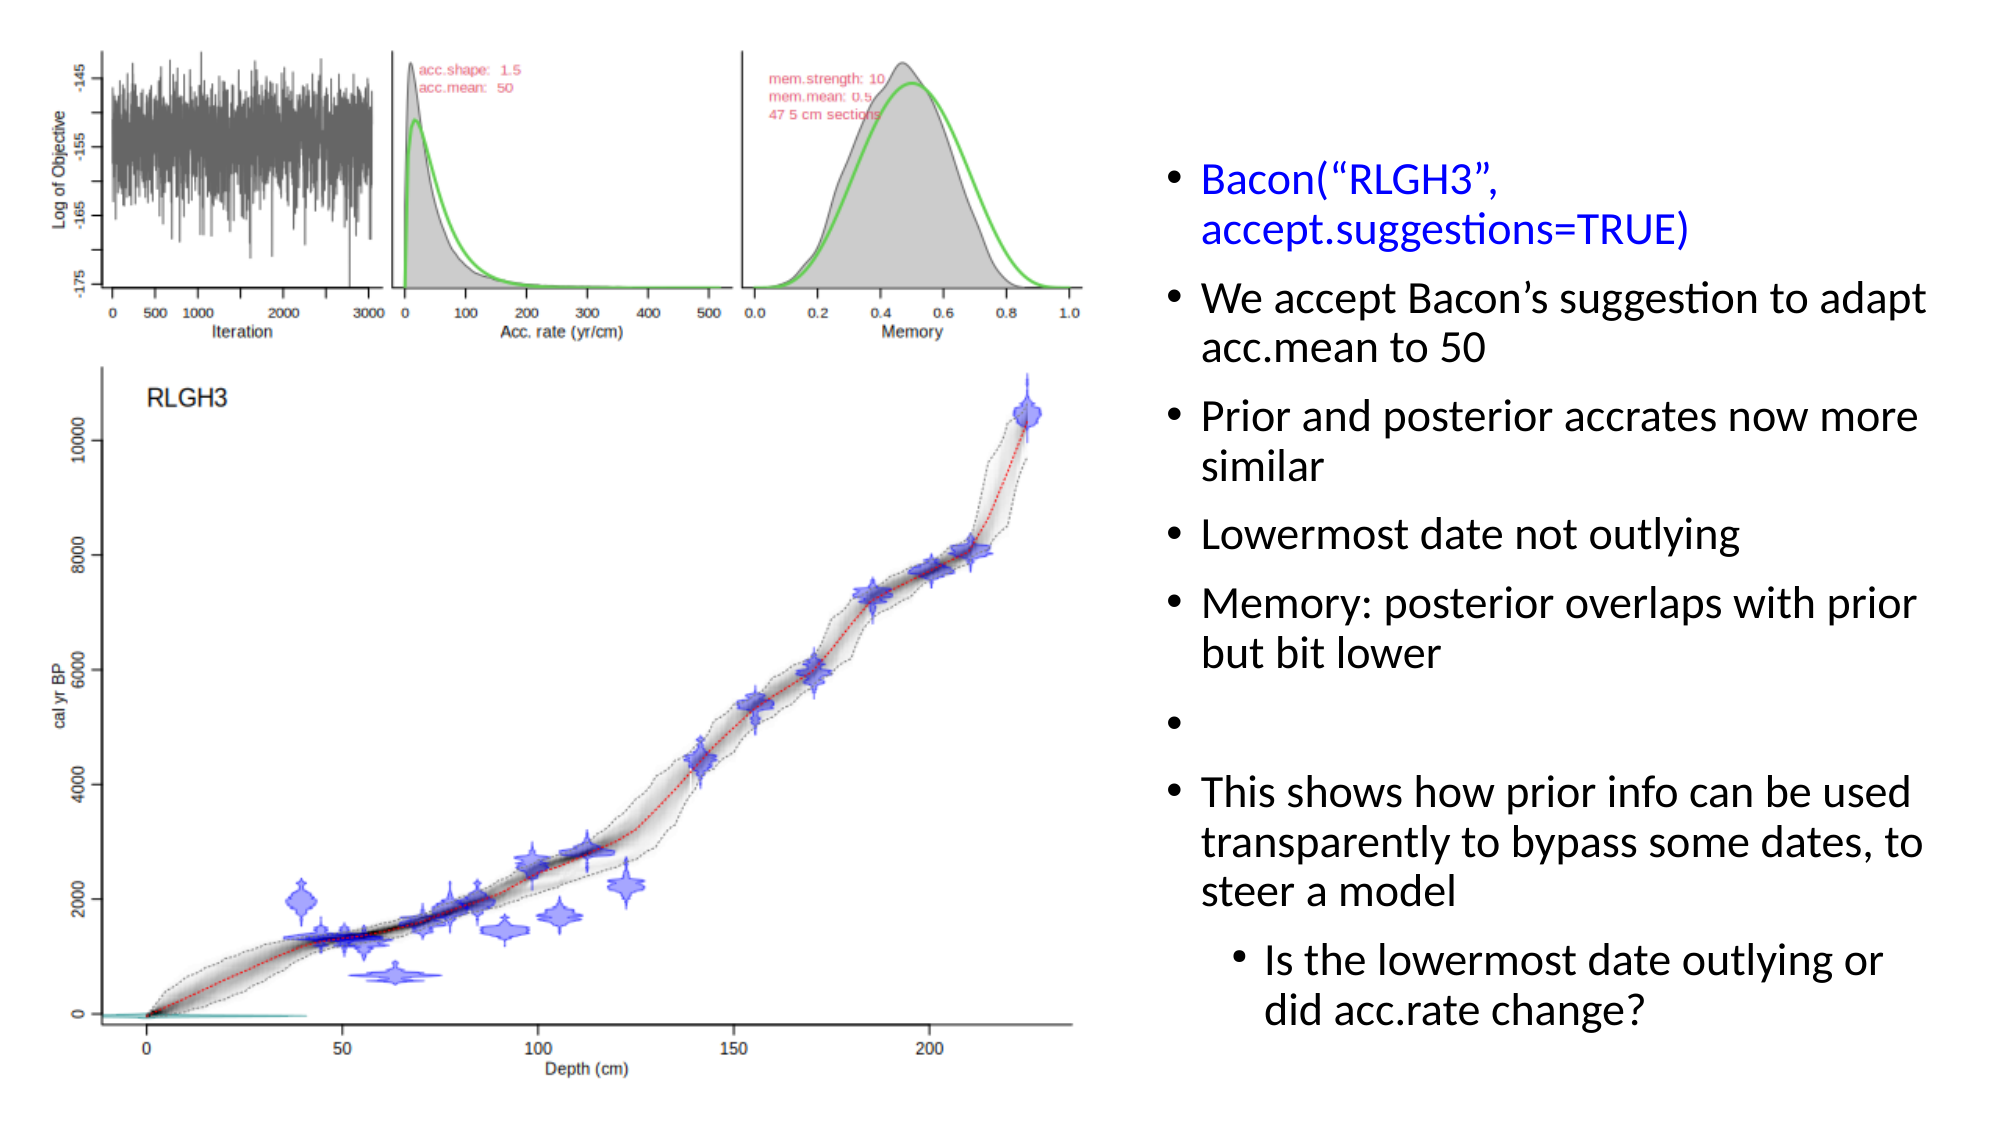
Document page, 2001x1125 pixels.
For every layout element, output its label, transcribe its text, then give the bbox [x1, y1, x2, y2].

picture [46, 32, 1089, 1083]
text_box Bacon(“RLGH3”, accept.suggestions=TRUE) We accept Bacon’s suggestion to adapt acc.mean to 50 Prior and posterior accrates now more similar Lowermost date not outlying Memory: posterior overlaps with prior but bit lower This shows how prior info can be used transparently to bypass some dates, to steer a model Is the lowermost date outlying or did acc.rate change? [1151, 147, 1949, 1043]
